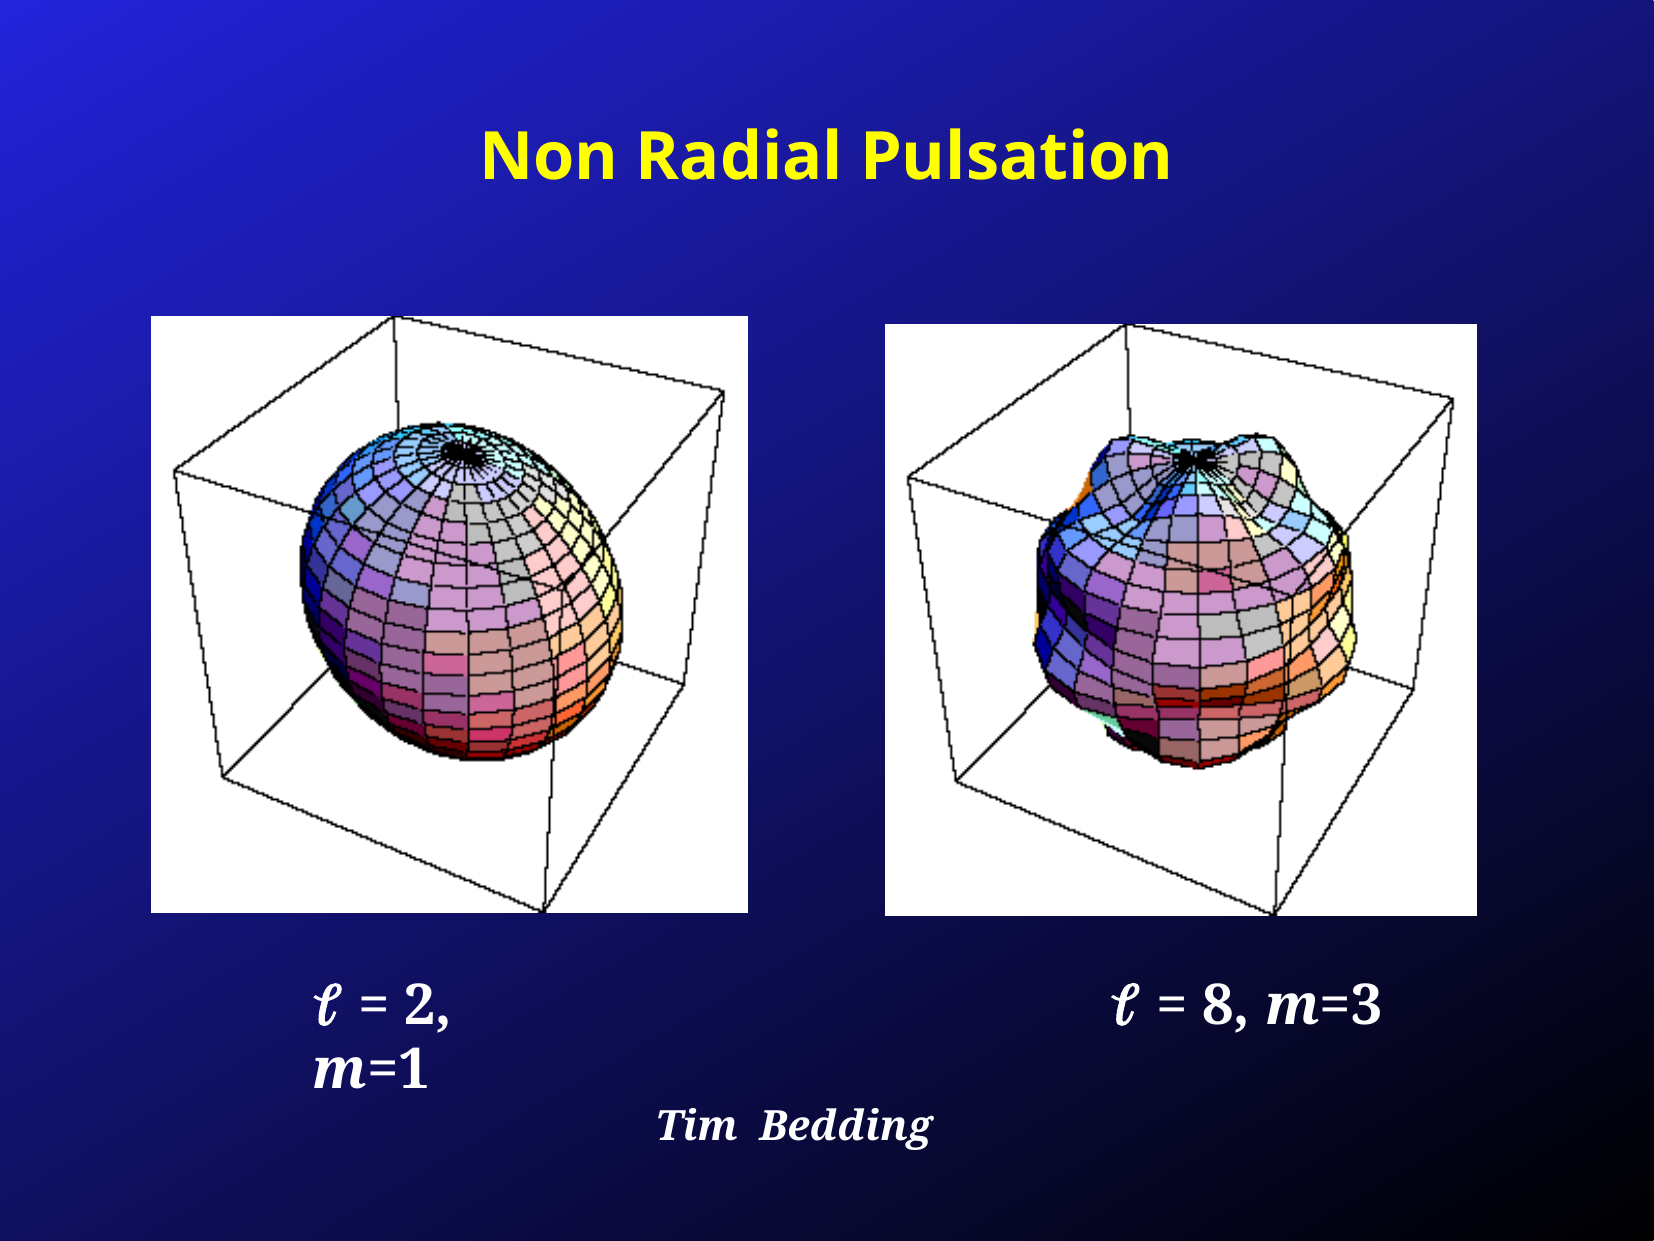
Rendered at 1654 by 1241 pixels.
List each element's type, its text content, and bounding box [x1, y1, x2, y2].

picture [151, 316, 748, 913]
picture [885, 324, 1477, 916]
text_box Tim Bedding [629, 1074, 975, 1161]
title Non Radial Pulsation [82, 56, 1571, 250]
text_box  = 8, m=3 [1095, 965, 1398, 1046]
text_box  = 2, m=1 [297, 966, 591, 1064]
